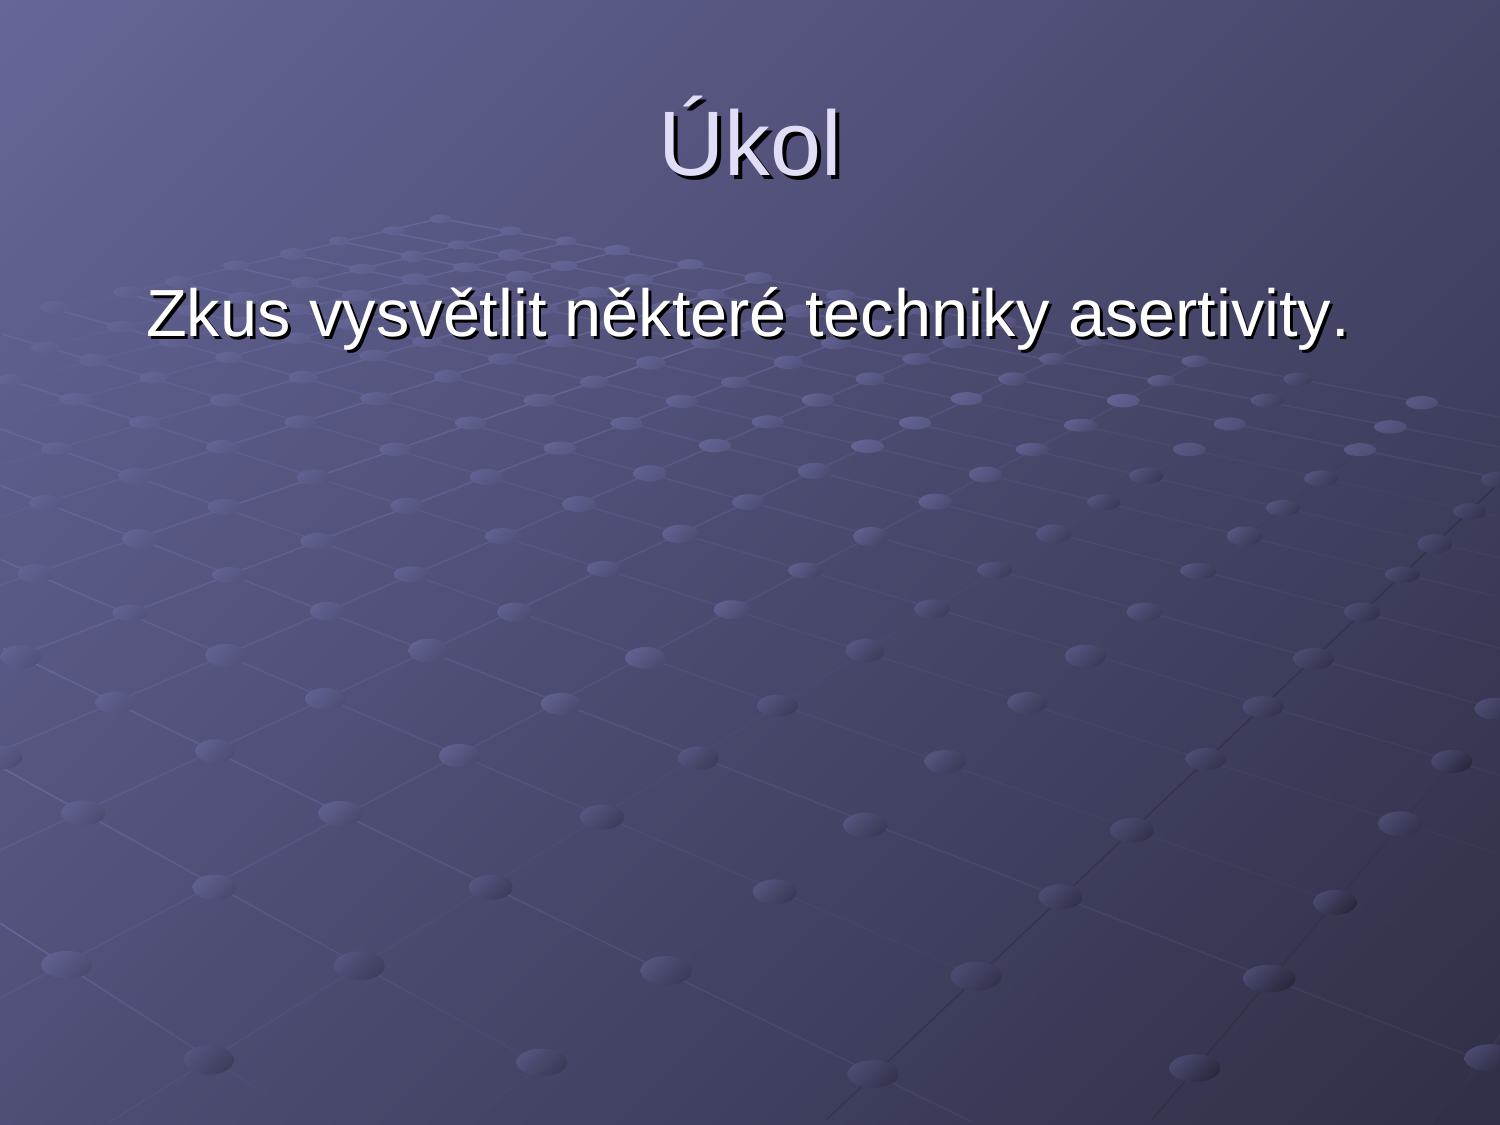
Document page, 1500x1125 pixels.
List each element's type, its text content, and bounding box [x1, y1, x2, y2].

list Zkus vysvětlit některé techniky asertivity. [75, 262, 1426, 1007]
title Úkol [75, 45, 1426, 233]
